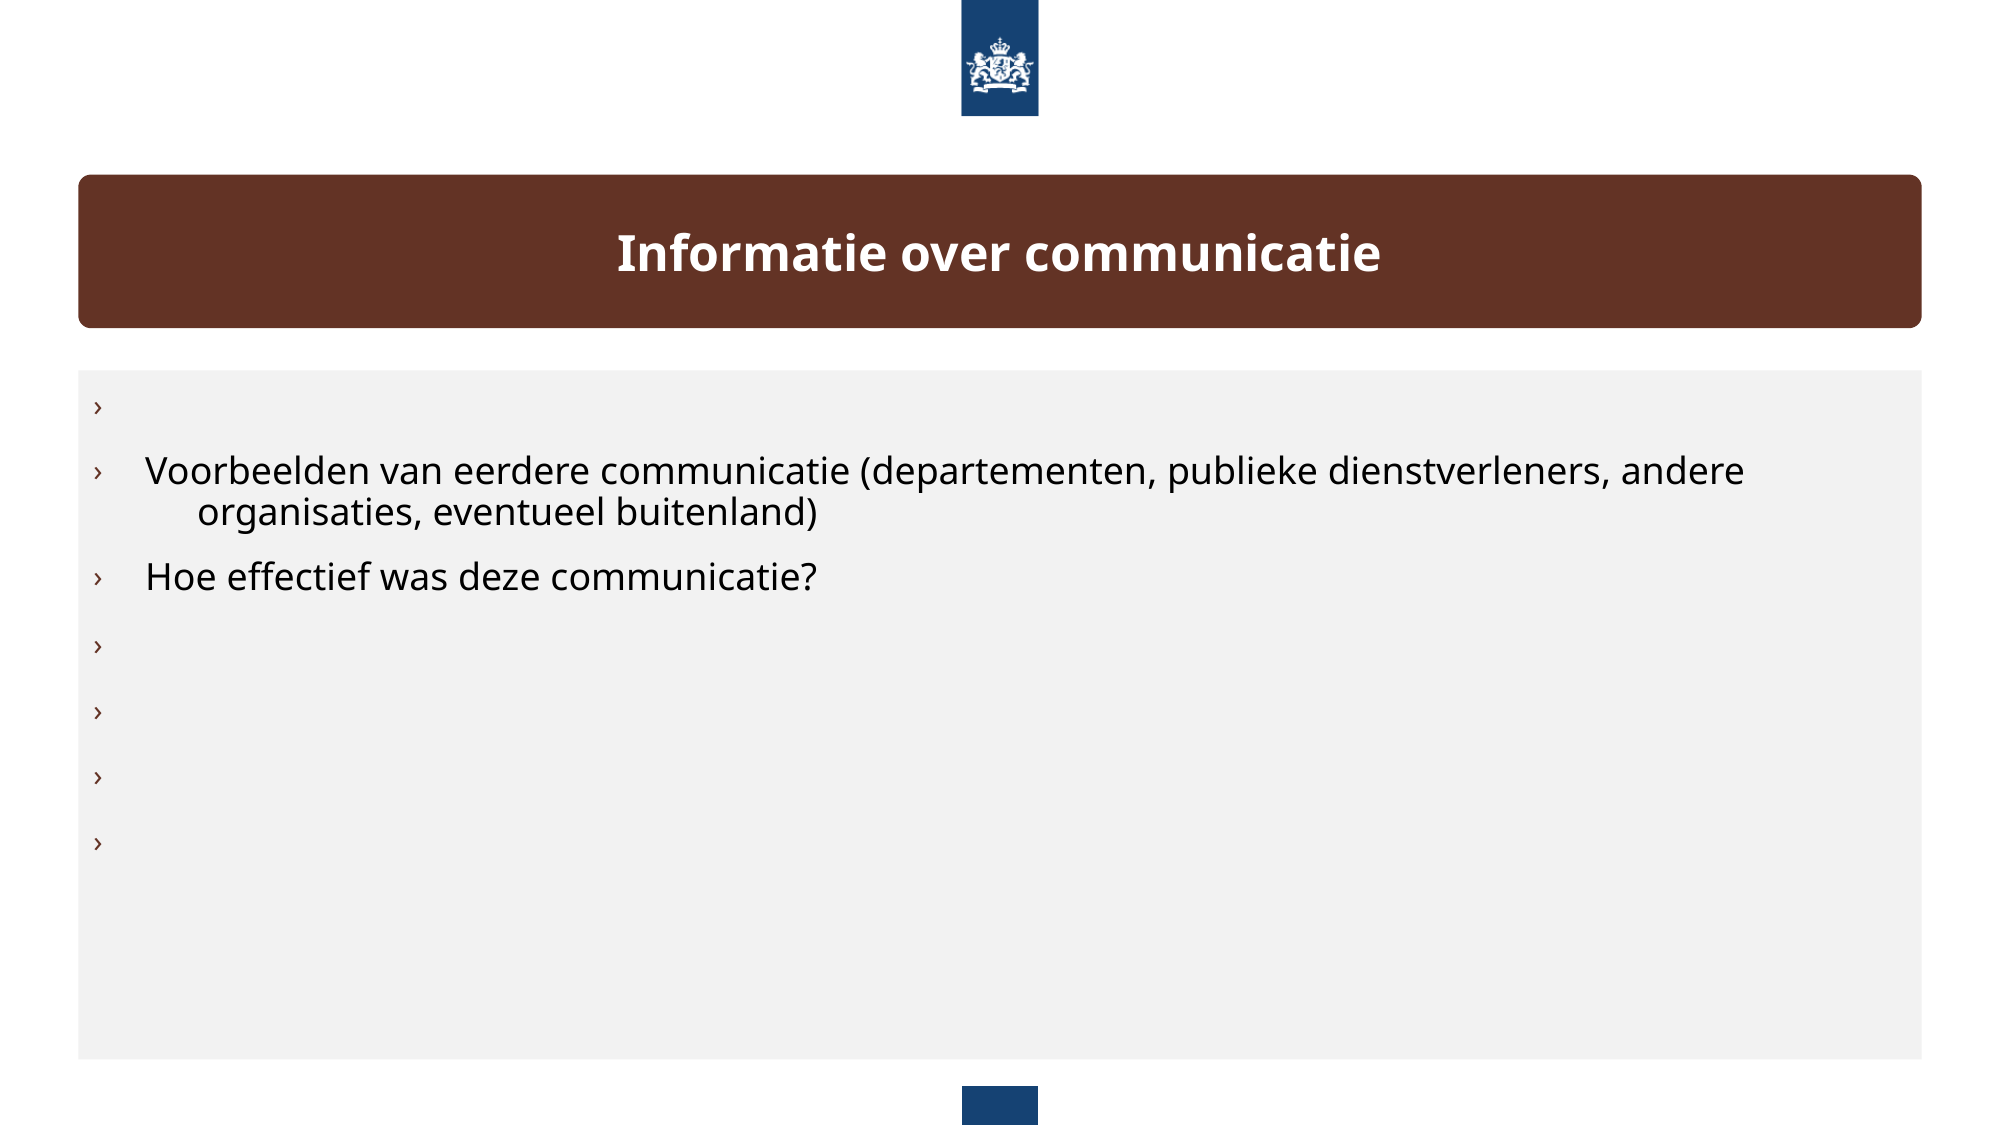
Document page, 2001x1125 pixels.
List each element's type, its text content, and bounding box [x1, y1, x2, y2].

text_box Voorbeelden van eerdere communicatie (departementen, publieke dienstverleners, andere organisaties, eventueel buitenland) Hoe effectief was deze communicatie? [78, 370, 1922, 1060]
text_box Informatie over communicatie [78, 174, 1922, 329]
